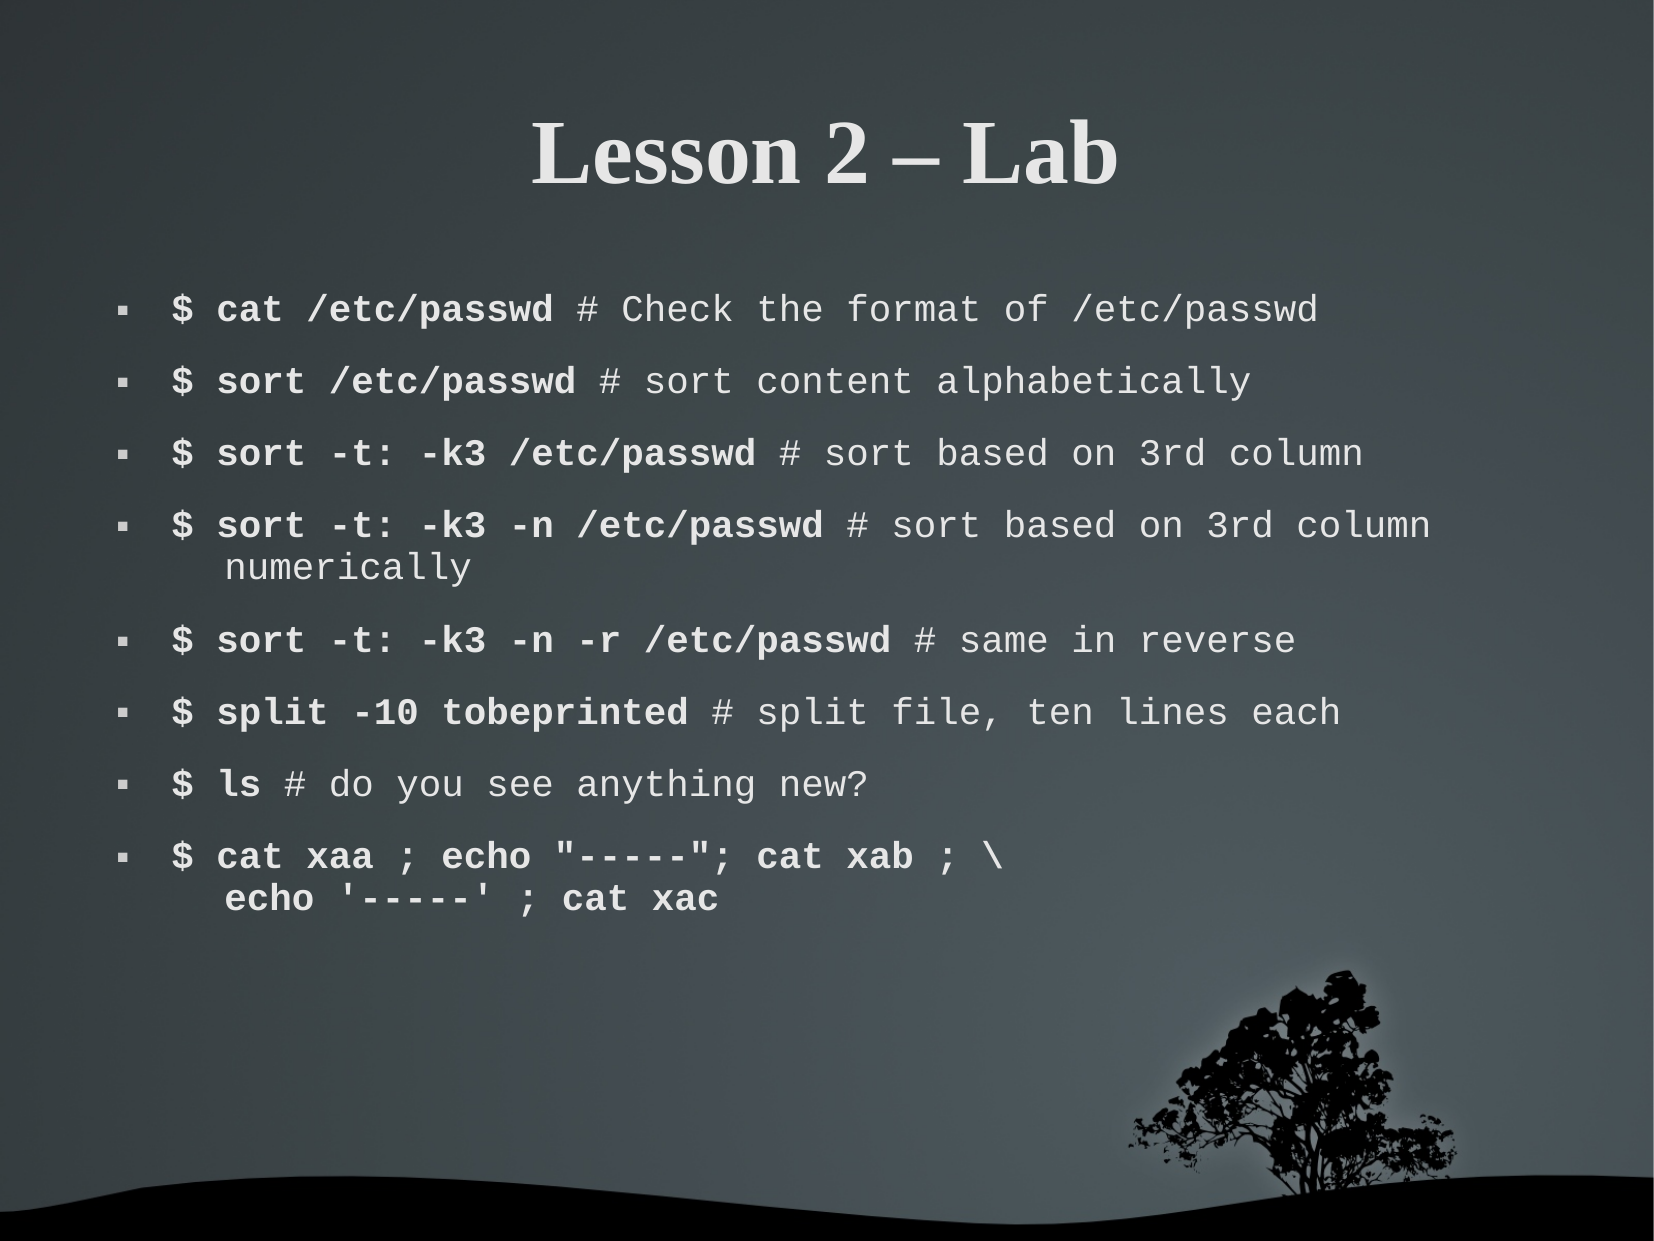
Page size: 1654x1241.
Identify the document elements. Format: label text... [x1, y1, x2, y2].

title Lesson 2 – Lab [82, 49, 1571, 257]
list $ cat /etc/passwd # Check the format of /etc/passwd $ sort /etc/passwd # sort content alphabetically $ sort -t: -k3 /etc/passwd # sort based on 3rd column $ sort -t: -k3 -n /etc/passwd # sort based on 3rd column numerically $ sort -t: -k3 -n -r /etc/passwd # same in reverse $ split -10 tobeprinted # split file, ten lines each $ ls # do you see anything new? $ cat xaa ; echo "-----"; cat xab ; \ echo '-----' ; cat xac [82, 290, 1571, 1109]
picture [0, 0, 1654, 1241]
